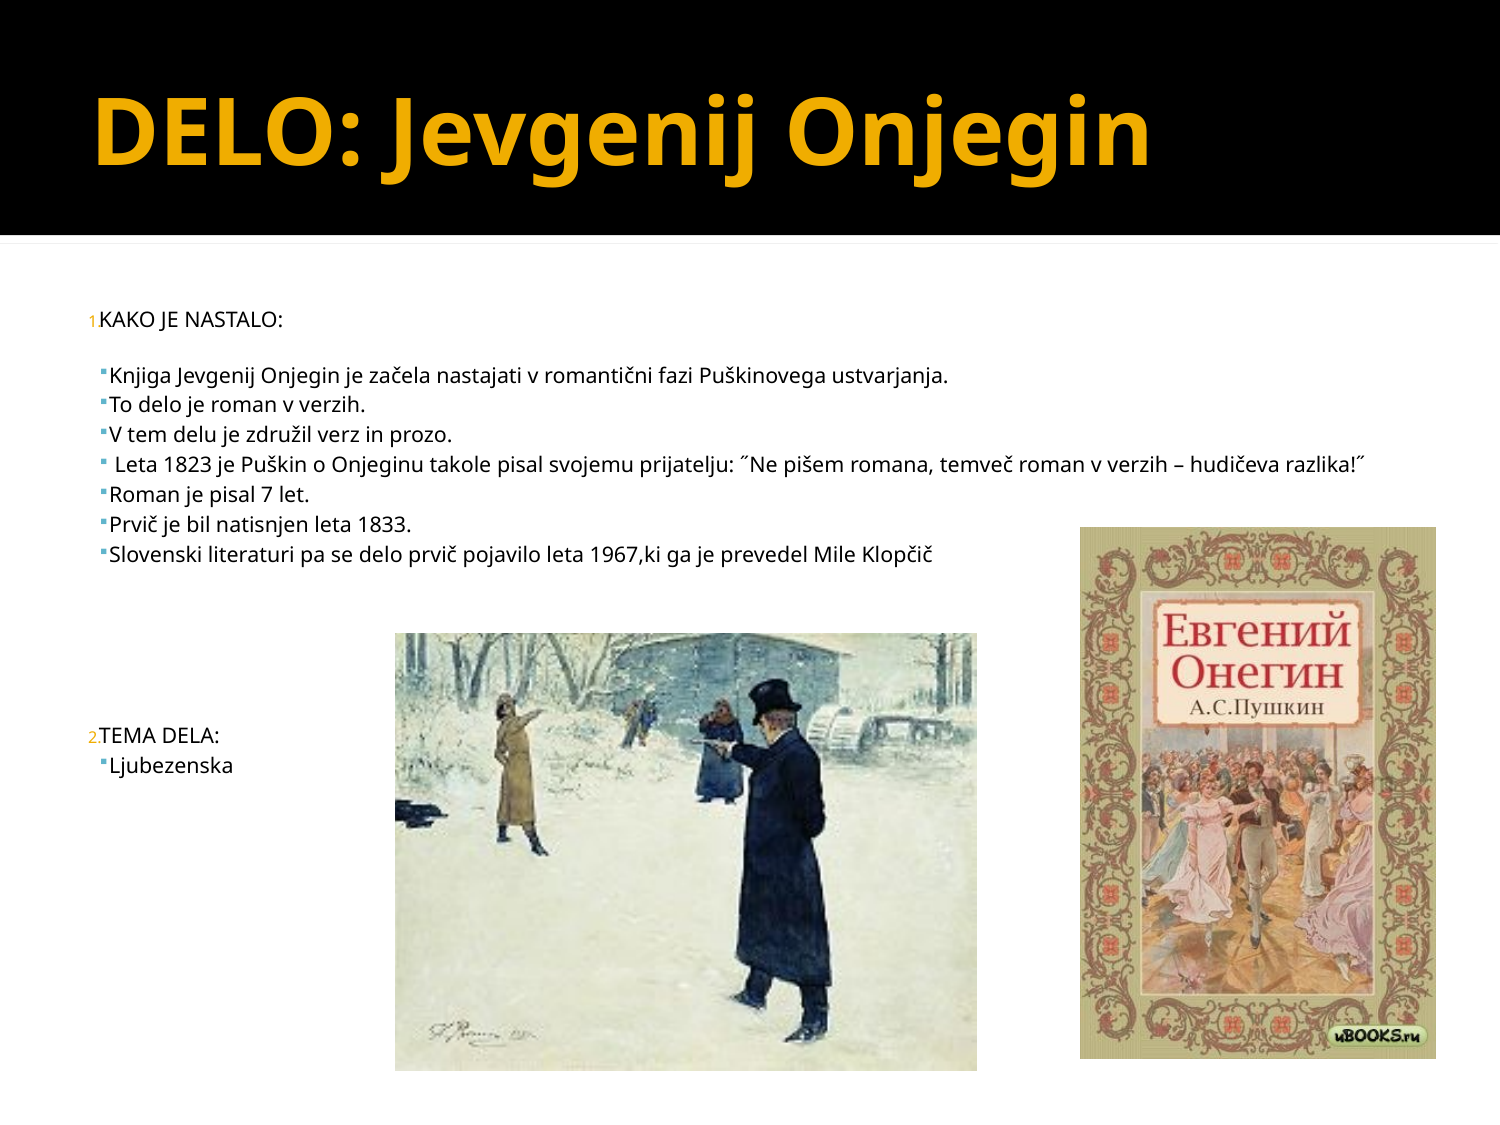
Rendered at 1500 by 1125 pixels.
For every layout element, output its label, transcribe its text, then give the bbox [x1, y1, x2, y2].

title DELO: Jevgenij Onjegin [75, 25, 1425, 231]
picture [395, 633, 977, 1071]
list KAKO JE NASTALO: Knjiga Jevgenij Onjegin je začela nastajati v romantični fazi Puškinovega ustvarjanja. To delo je roman v verzih. V tem delu je združil verz in prozo. Leta 1823 je Puškin o Onjeginu takole pisal svojemu prijatelju: ˝Ne pišem romana, temveč roman v verzih – hudičeva razlika!˝ Roman je pisal 7 let. Prvič je bil natisnjen leta 1833. Slovenski literaturi pa se delo prvič pojavilo leta 1967,ki ga je prevedel Mile Klopčič TEMA DELA: Ljubezenska [75, 291, 1425, 1050]
picture [1080, 527, 1436, 1059]
